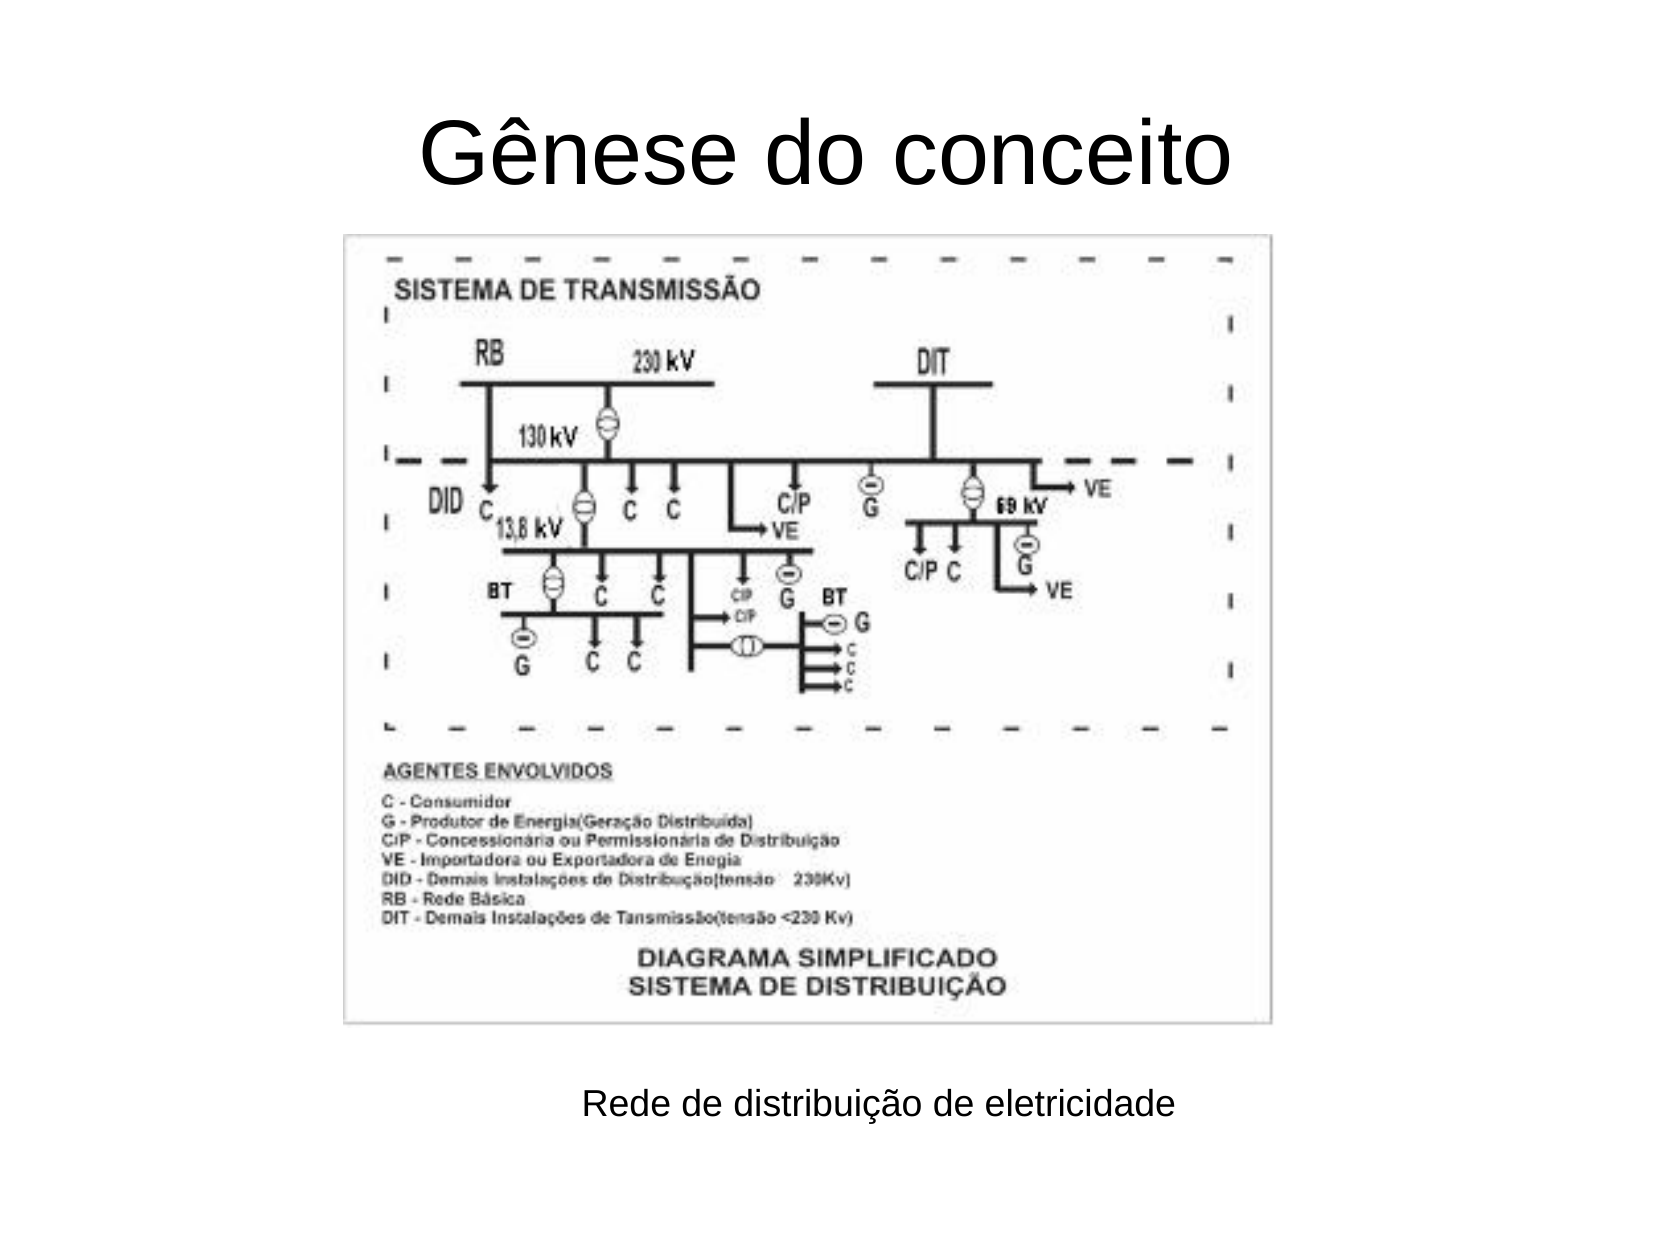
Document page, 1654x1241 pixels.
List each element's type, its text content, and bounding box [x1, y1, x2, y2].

picture [343, 234, 1276, 1028]
text_box Rede de distribuição de eletricidade [566, 1074, 1191, 1132]
title Gênese do conceito [82, 49, 1571, 257]
